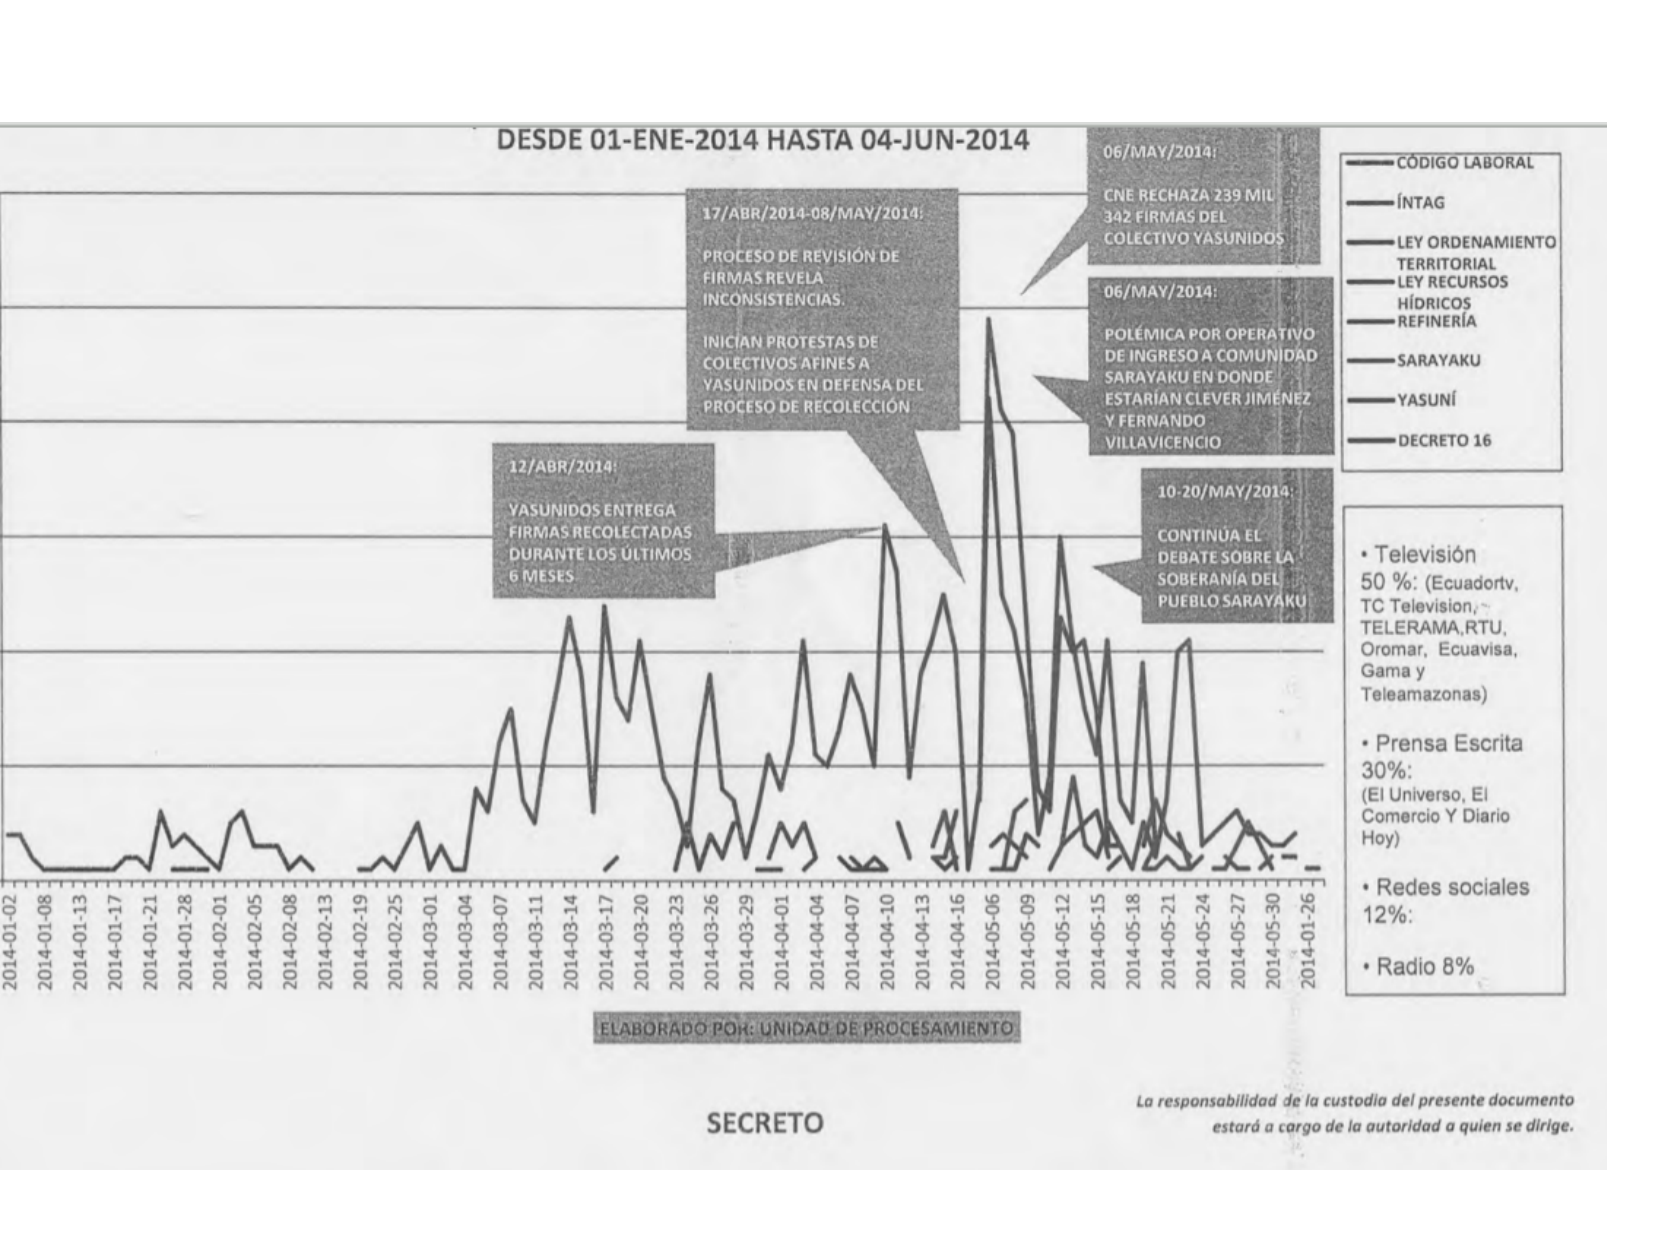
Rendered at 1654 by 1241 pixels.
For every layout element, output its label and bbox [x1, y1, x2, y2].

picture [0, 122, 1607, 1170]
